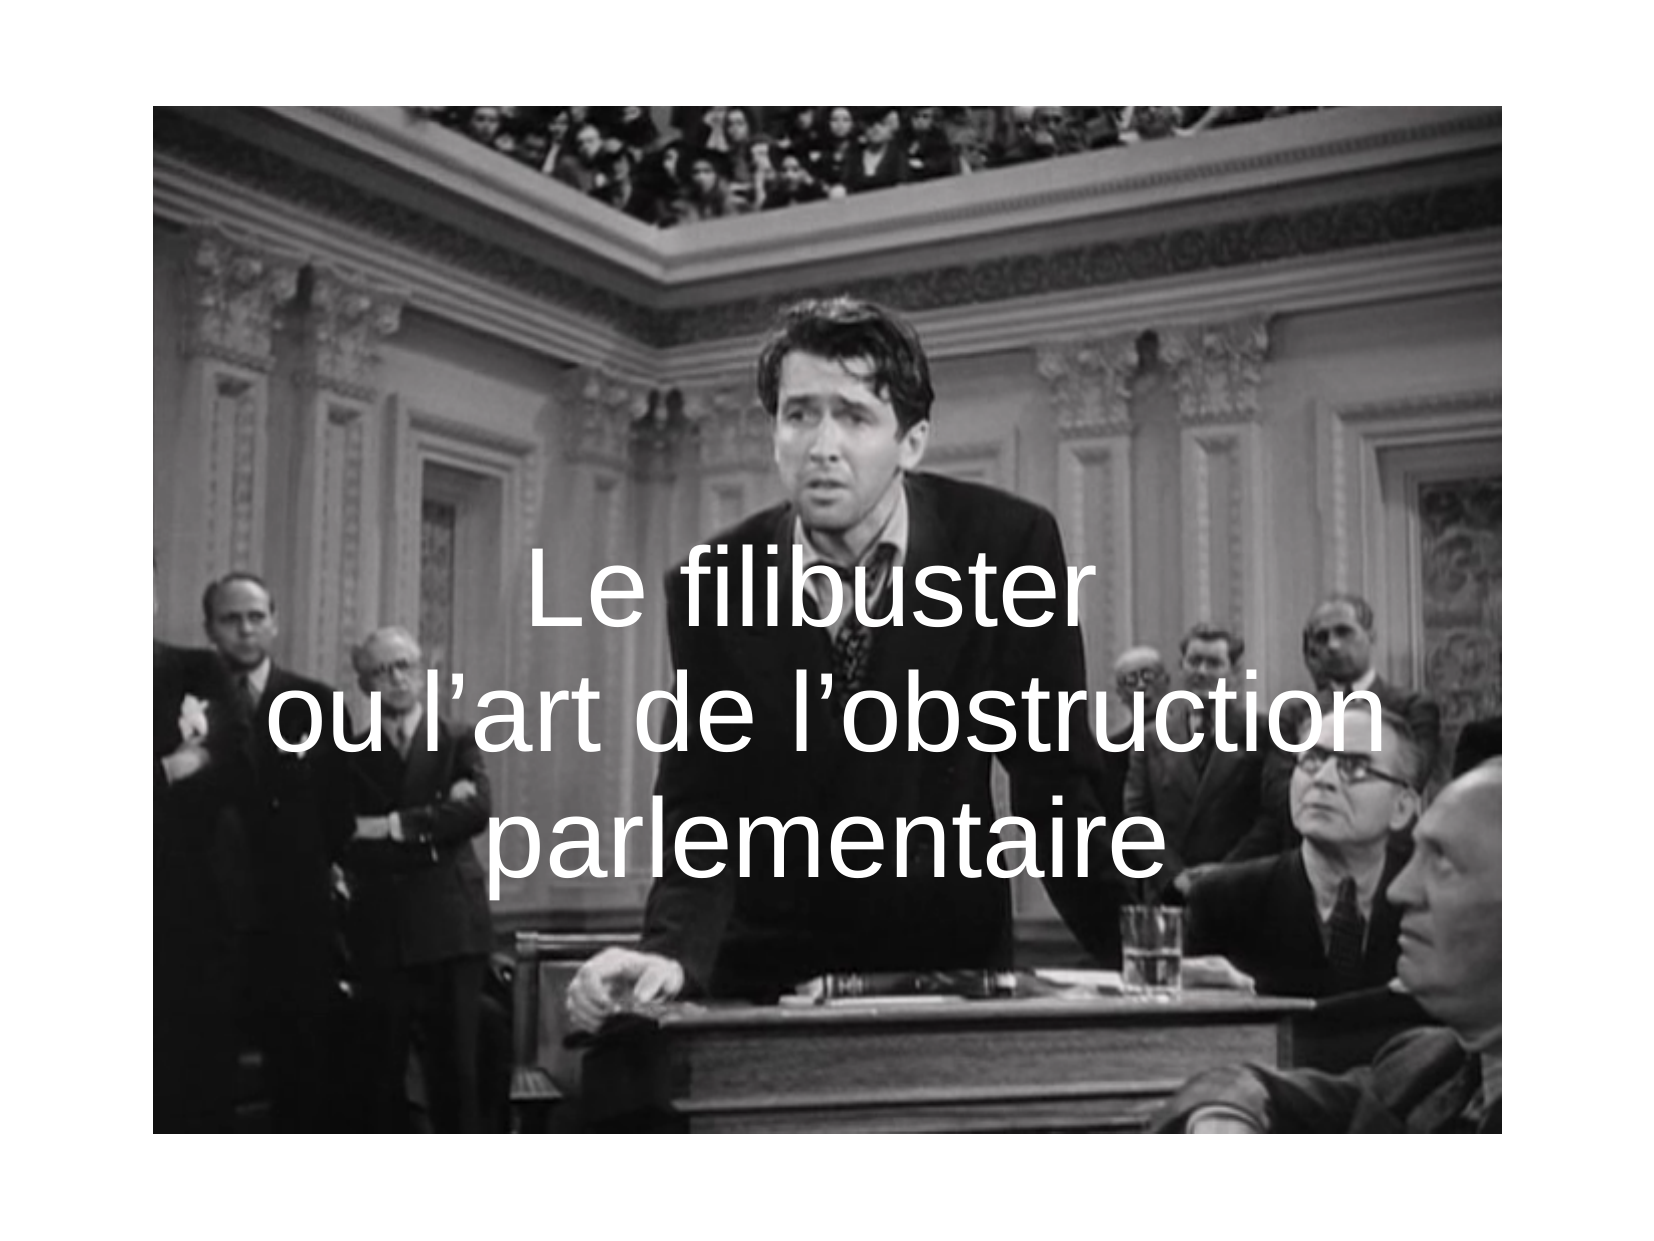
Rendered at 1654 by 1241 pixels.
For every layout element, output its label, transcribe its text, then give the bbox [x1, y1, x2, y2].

subtitle Le filibuster ou l’art de l’obstruction parlementaire [82, 290, 1571, 1010]
picture [153, 1010, 1502, 1134]
picture [153, 106, 1502, 290]
